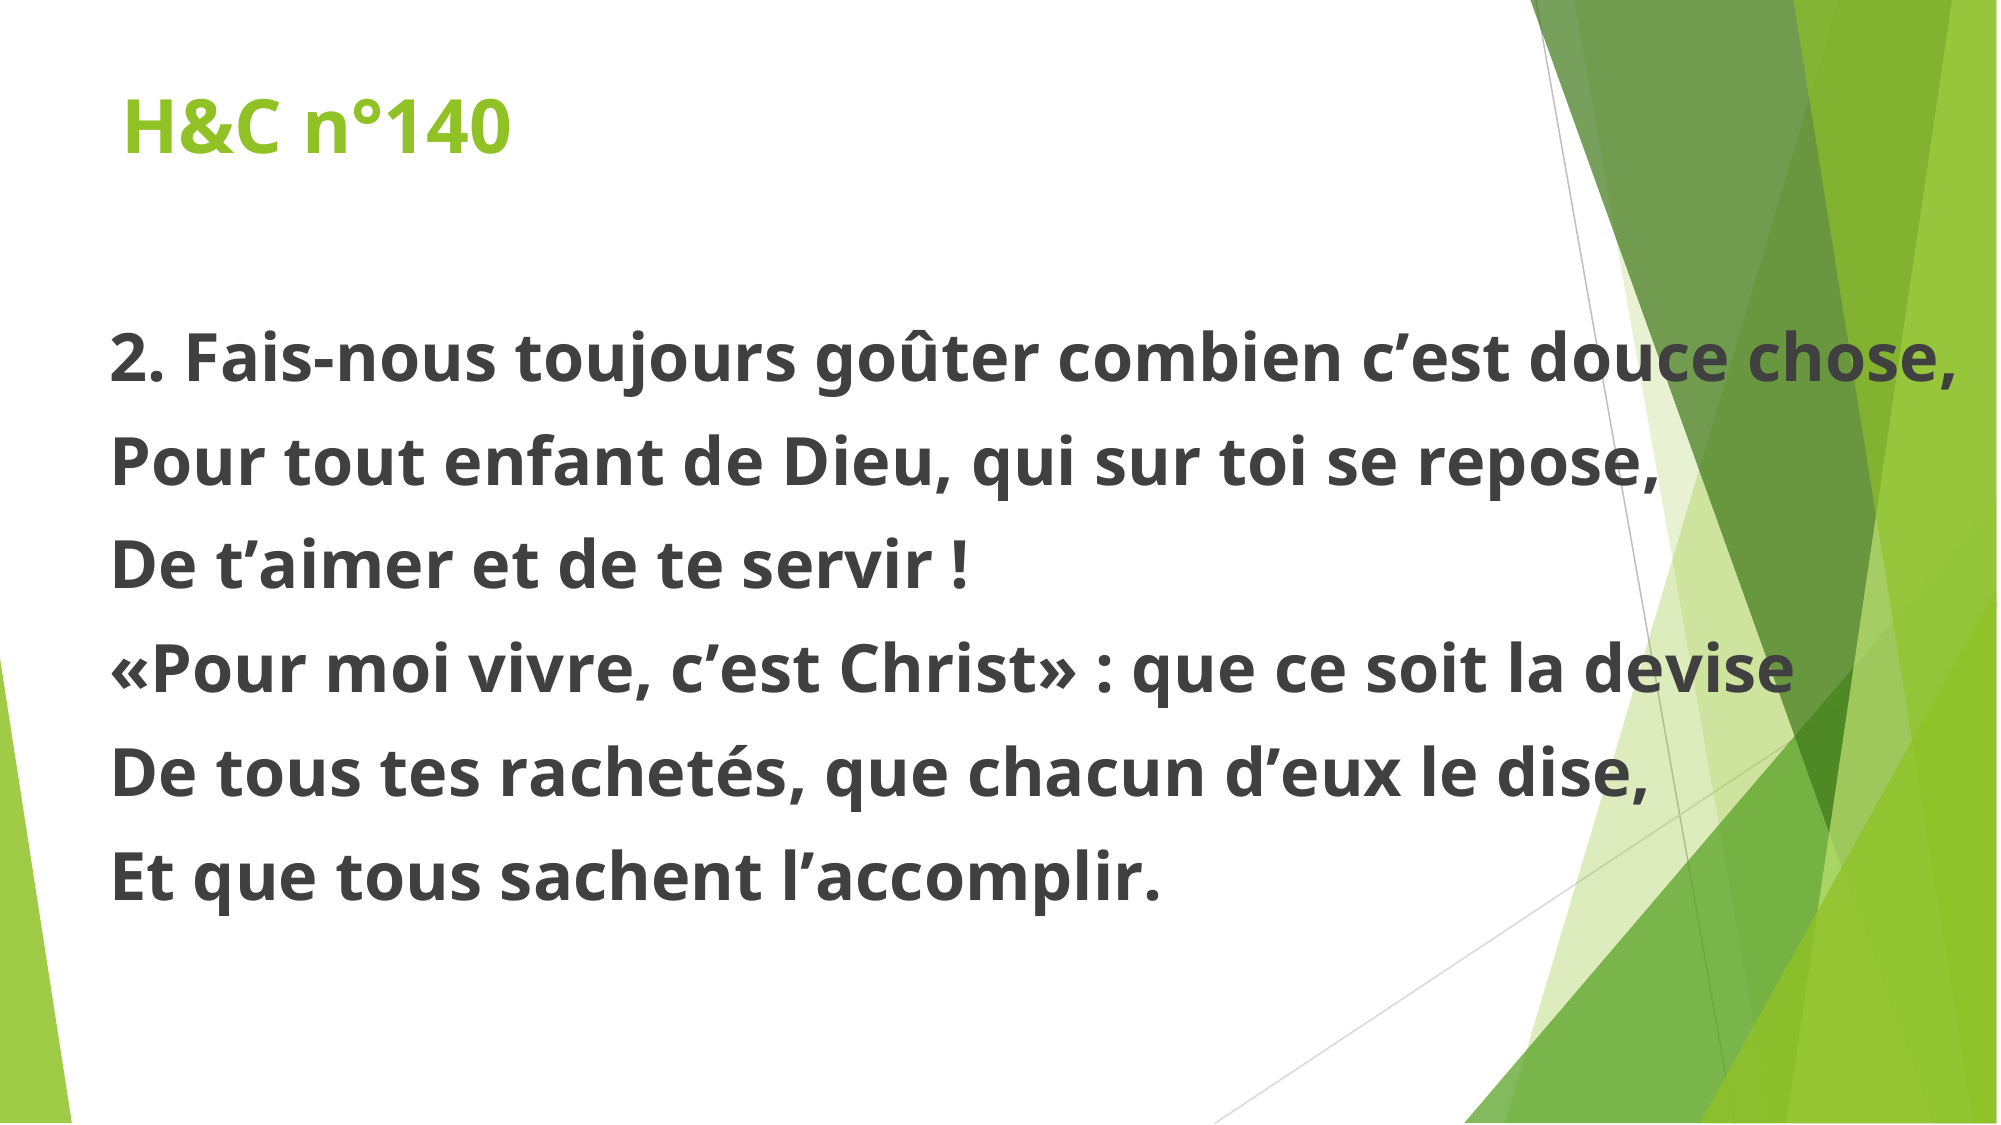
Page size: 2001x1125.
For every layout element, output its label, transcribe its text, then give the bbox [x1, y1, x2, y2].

text_box 2. Fais-nous toujours goûter combien c’est douce chose, Pour tout enfant de Dieu, qui sur toi se repose, De t’aimer et de te servir ! «Pour moi vivre, c’est Christ» : que ce soit la devise De tous tes rachetés, que chacun d’eux le dise, Et que tous sachent l’accomplir. [94, 295, 2001, 1037]
text_box H&C n°140 [106, 70, 1522, 178]
